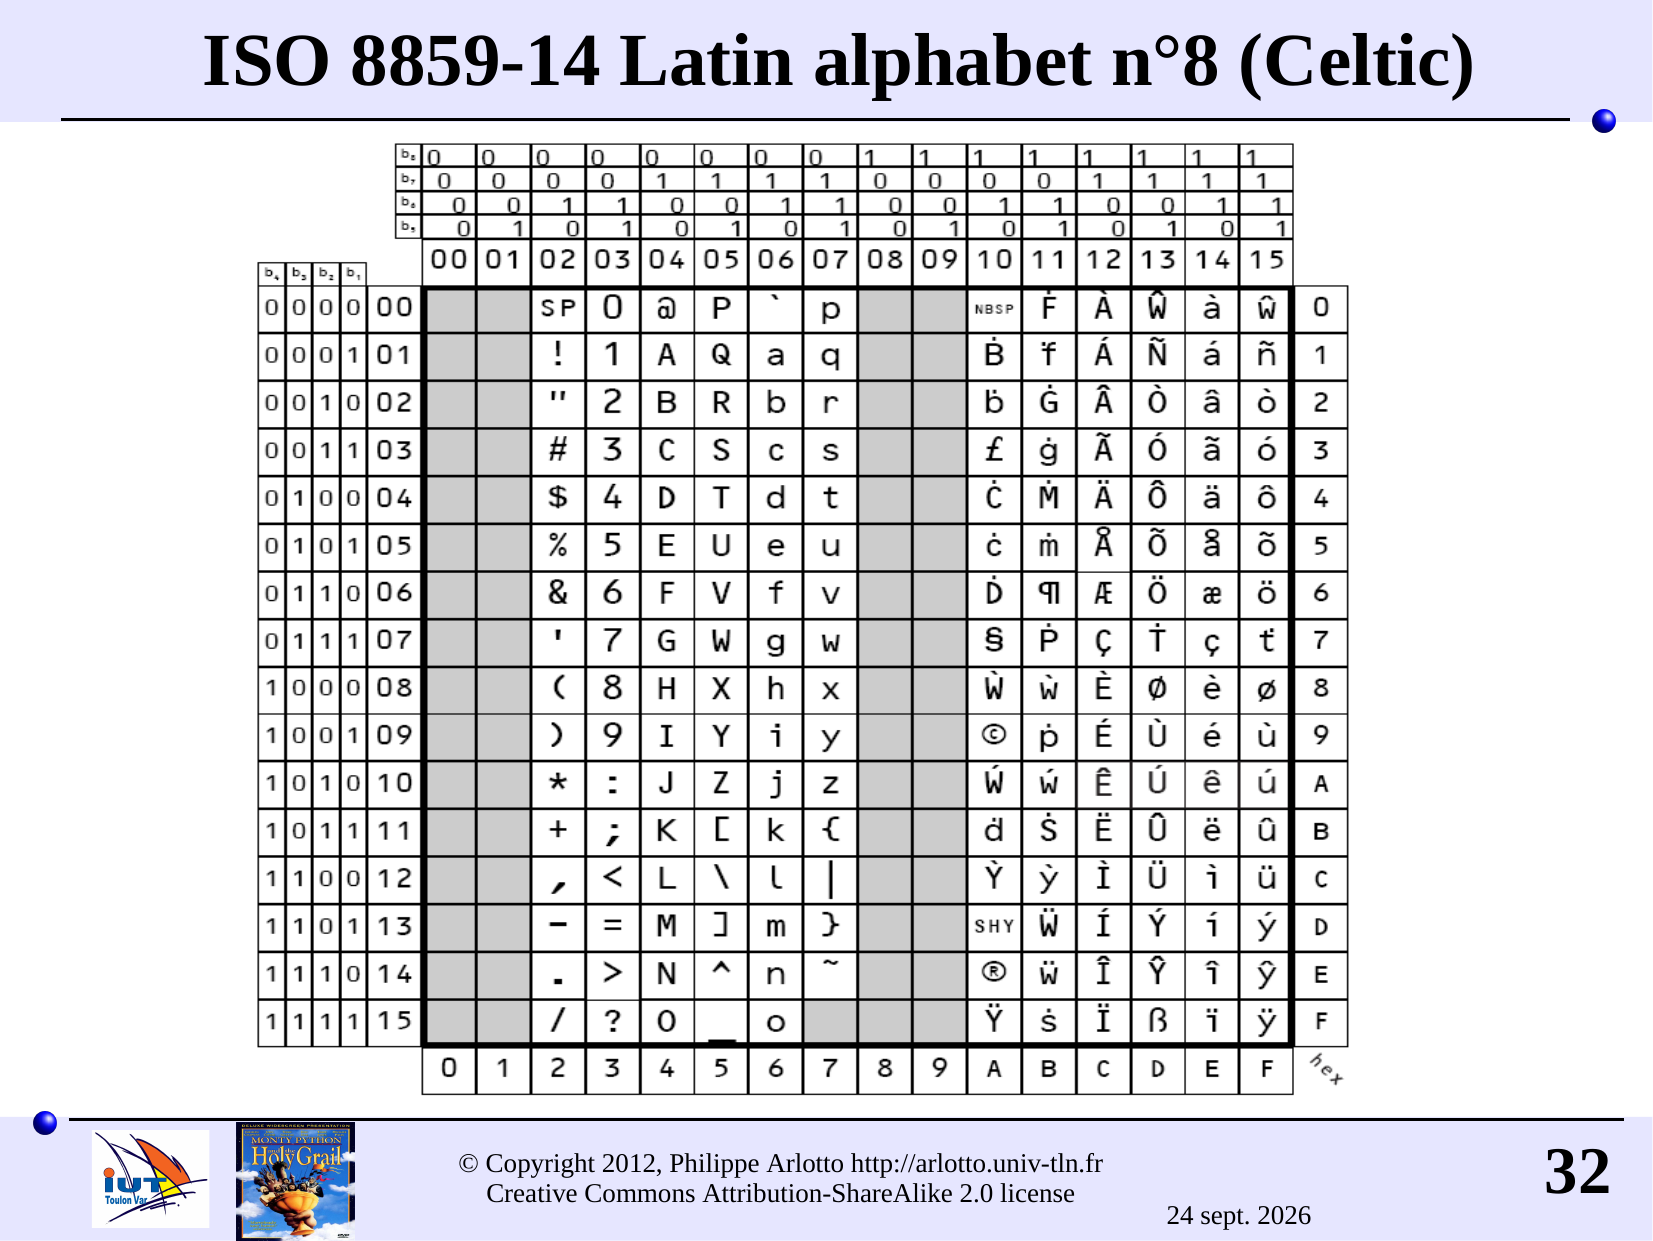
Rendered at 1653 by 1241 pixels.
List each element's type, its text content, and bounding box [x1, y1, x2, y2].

picture [236, 1122, 355, 1241]
picture [206, 123, 1359, 1099]
title ISO 8859-14 Latin alphabet n°8 (Celtic) [95, 14, 1585, 107]
